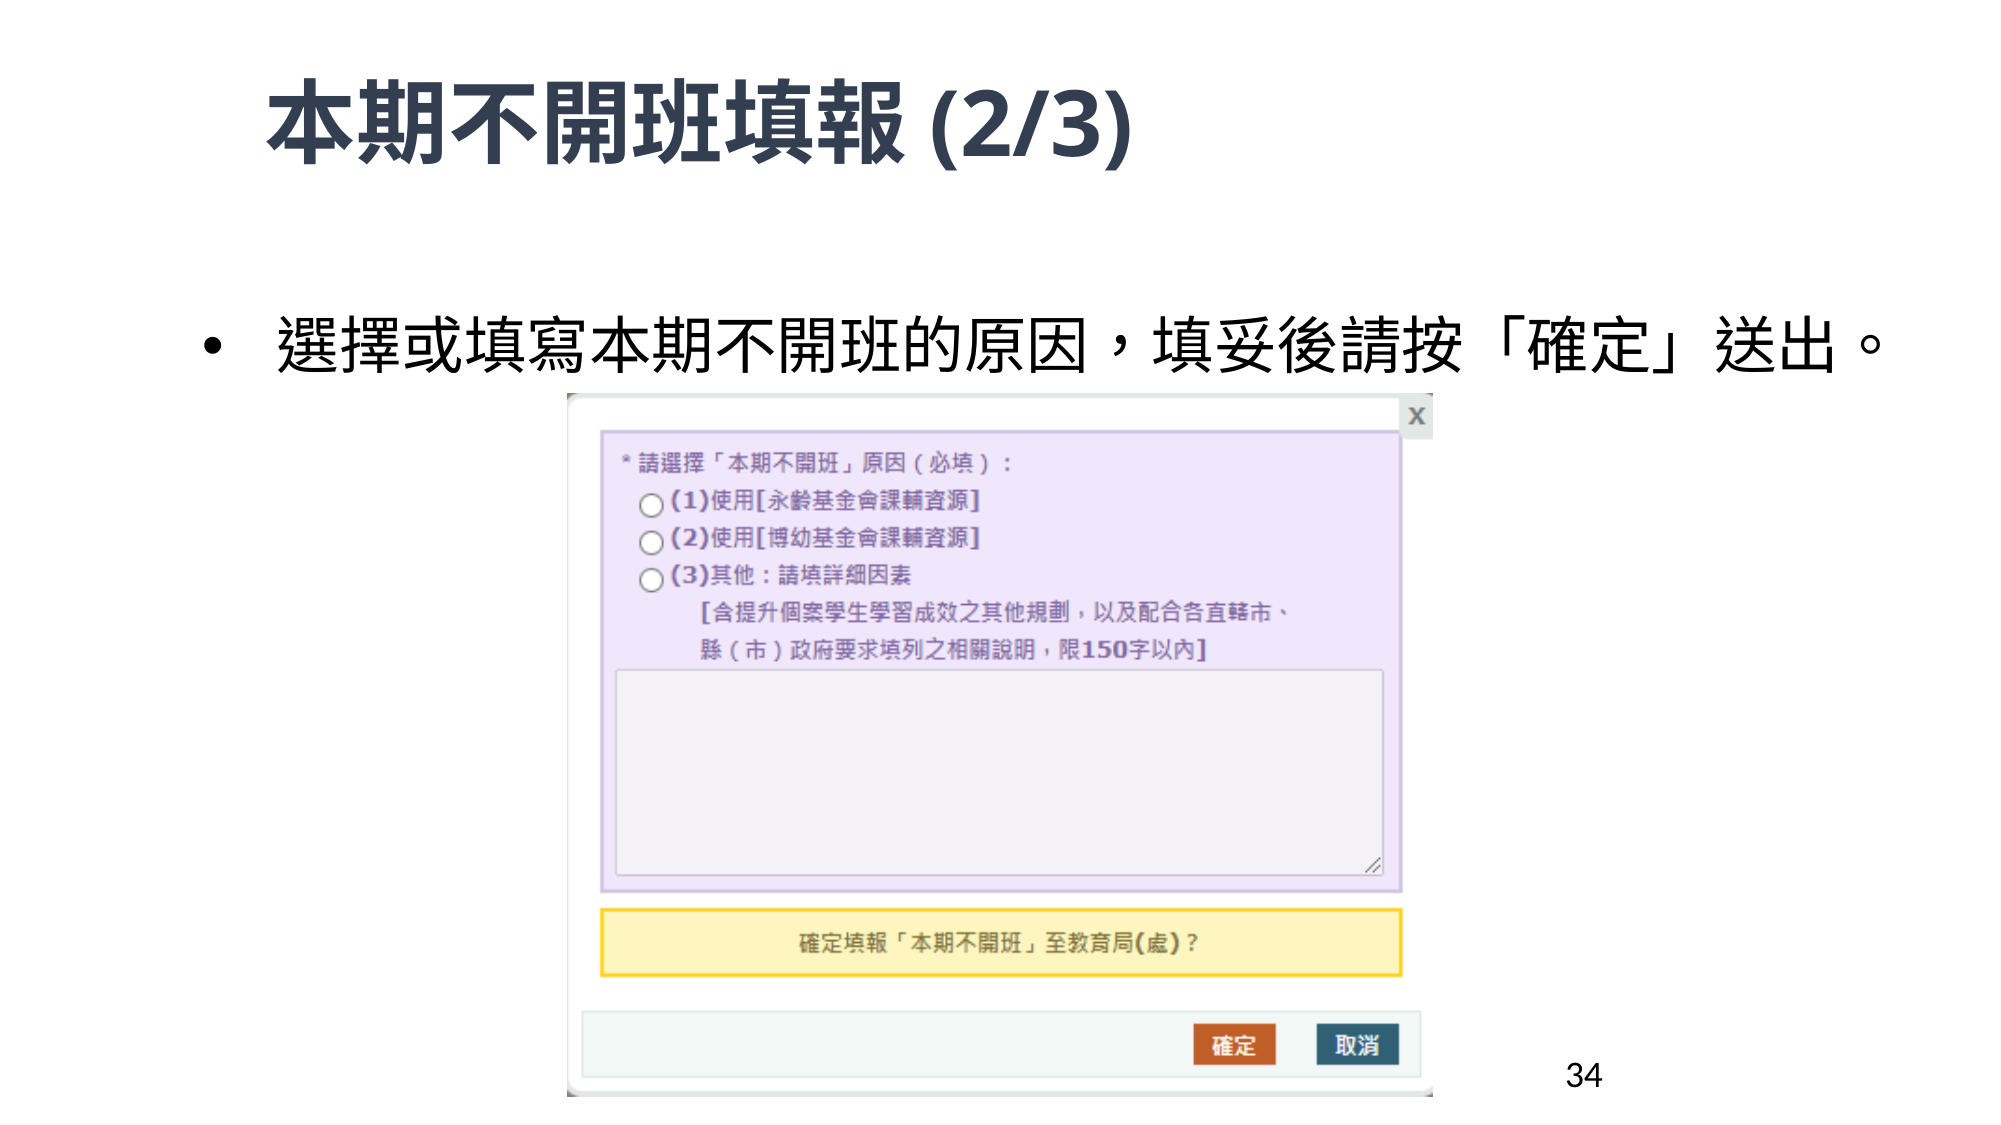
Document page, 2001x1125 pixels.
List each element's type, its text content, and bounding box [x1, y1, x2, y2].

text_box 本期不開班填報(2/3) [250, 58, 1149, 183]
subtitle 選擇或填寫本期不開班的原因，填妥後請按「確定」送出。 [186, 306, 1900, 996]
picture [567, 393, 1433, 1098]
text_box [1550, 1042, 2000, 1103]
